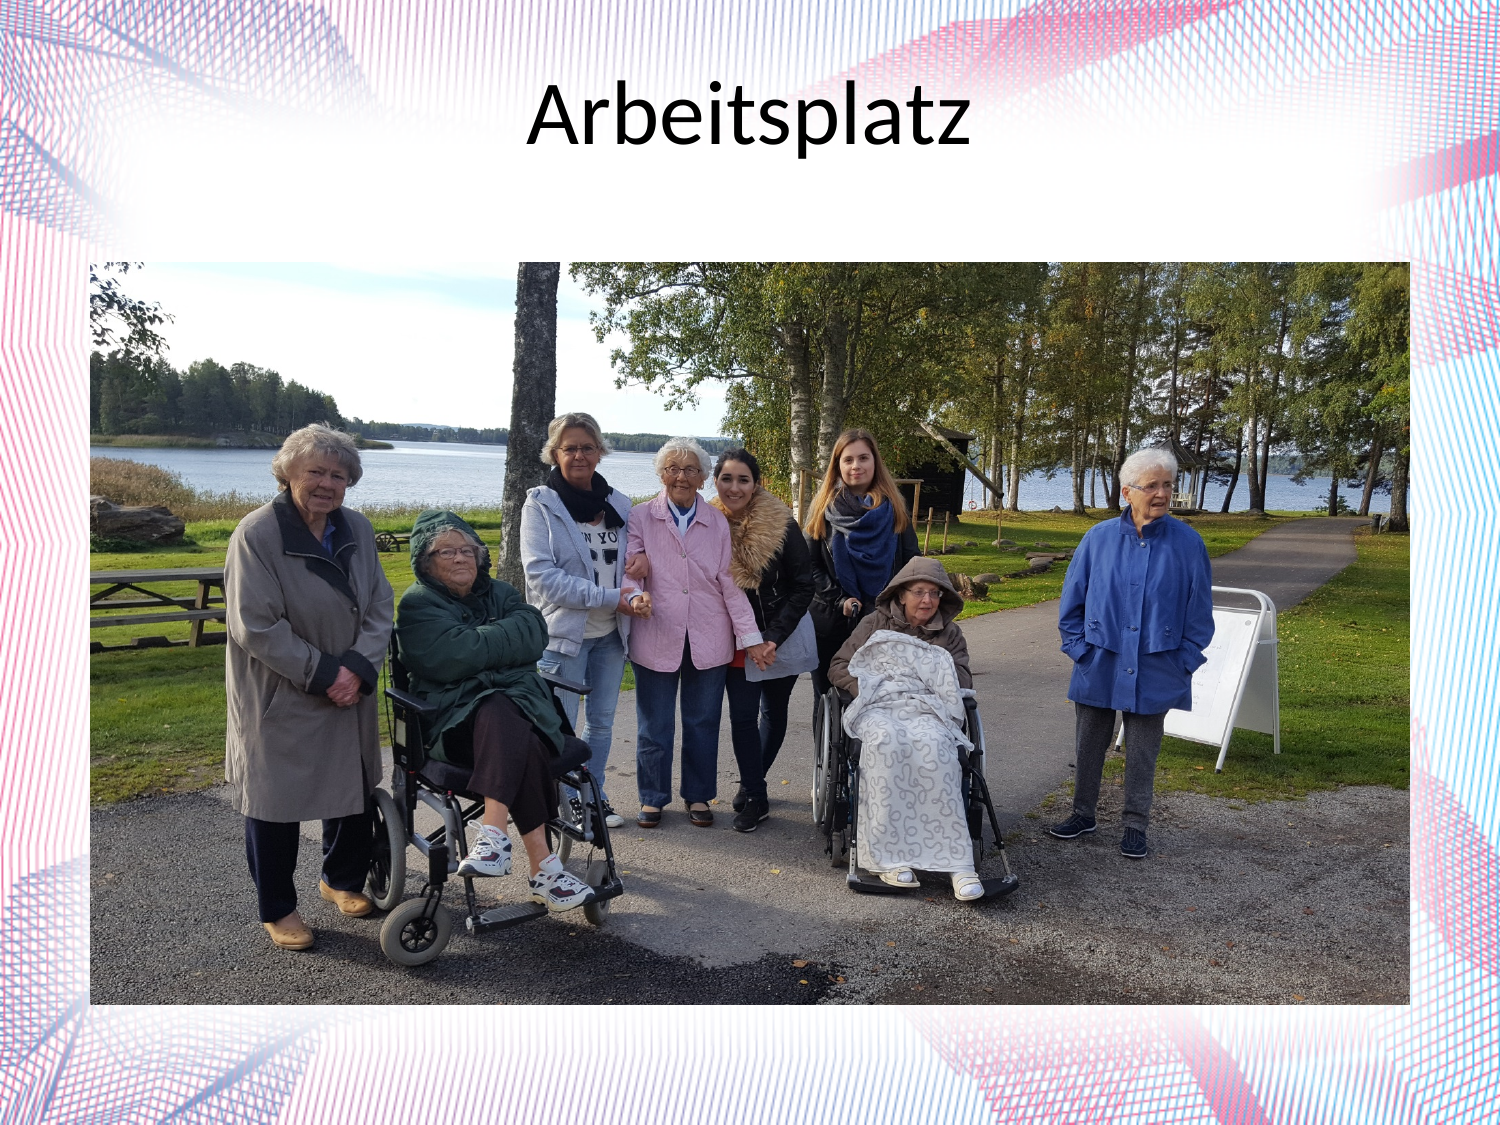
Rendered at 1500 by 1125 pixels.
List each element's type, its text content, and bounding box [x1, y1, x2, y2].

picture [90, 262, 1410, 1005]
title Arbeitsplatz [75, 45, 1425, 233]
